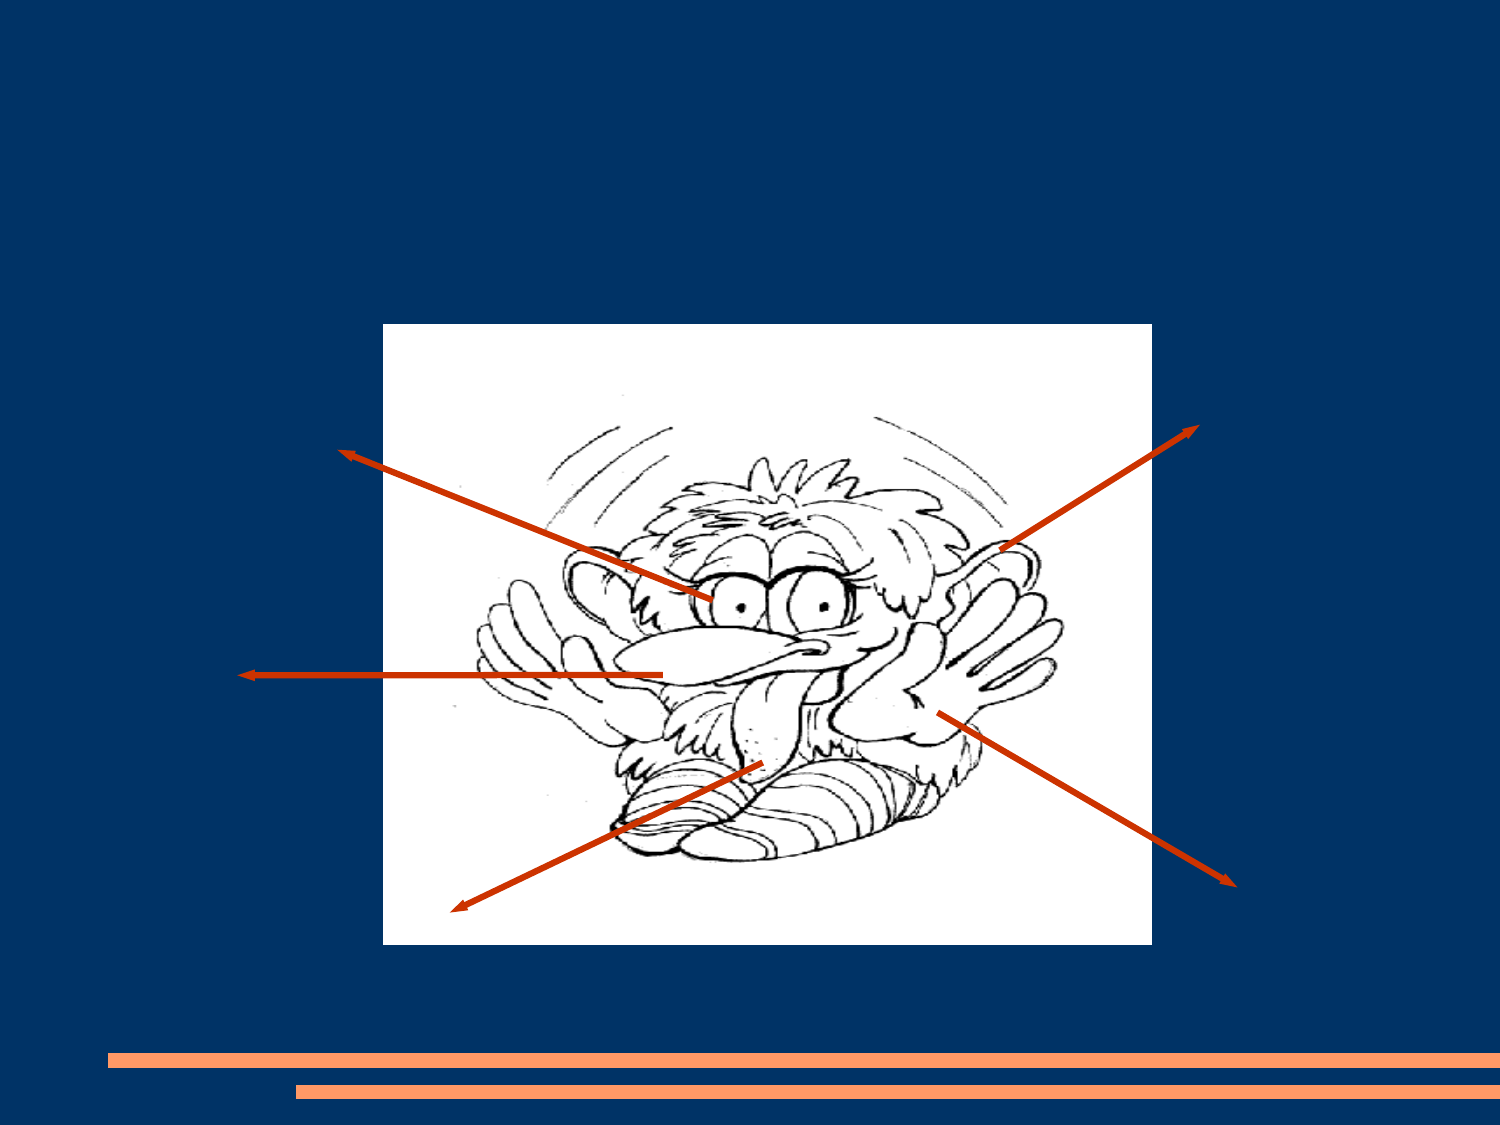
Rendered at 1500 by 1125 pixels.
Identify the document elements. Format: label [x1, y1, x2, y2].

picture [383, 324, 1152, 945]
